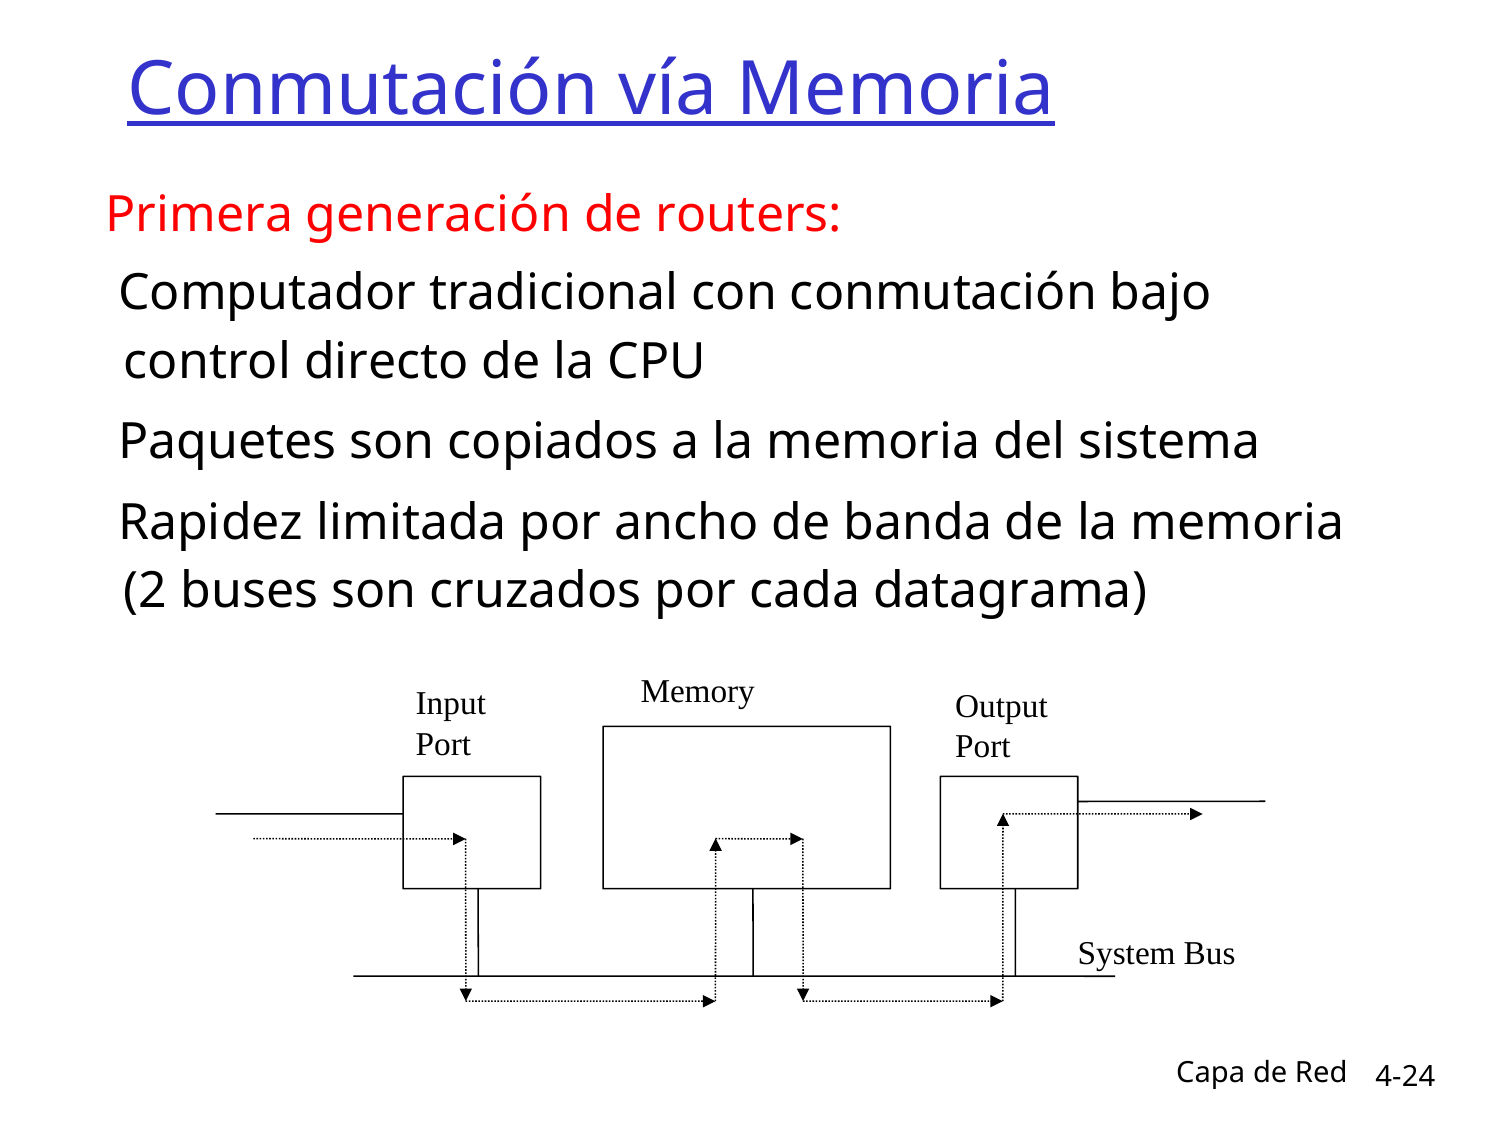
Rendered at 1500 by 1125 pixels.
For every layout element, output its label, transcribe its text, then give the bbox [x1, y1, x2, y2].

text_box Memory [625, 661, 771, 718]
title Conmutación vía Memoria [112, 27, 1388, 148]
text_box System Bus [1062, 923, 1252, 980]
text_box Output Port [940, 676, 1063, 772]
list Primera generación de routers: Computador tradicional con conmutación bajo control directo de la CPU Paquetes son copiados a la memoria del sistema Rapidez limitada por ancho de banda de la memoria (2 buses son cruzados por cada datagrama) [90, 174, 1401, 645]
text_box Input Port [400, 674, 502, 770]
